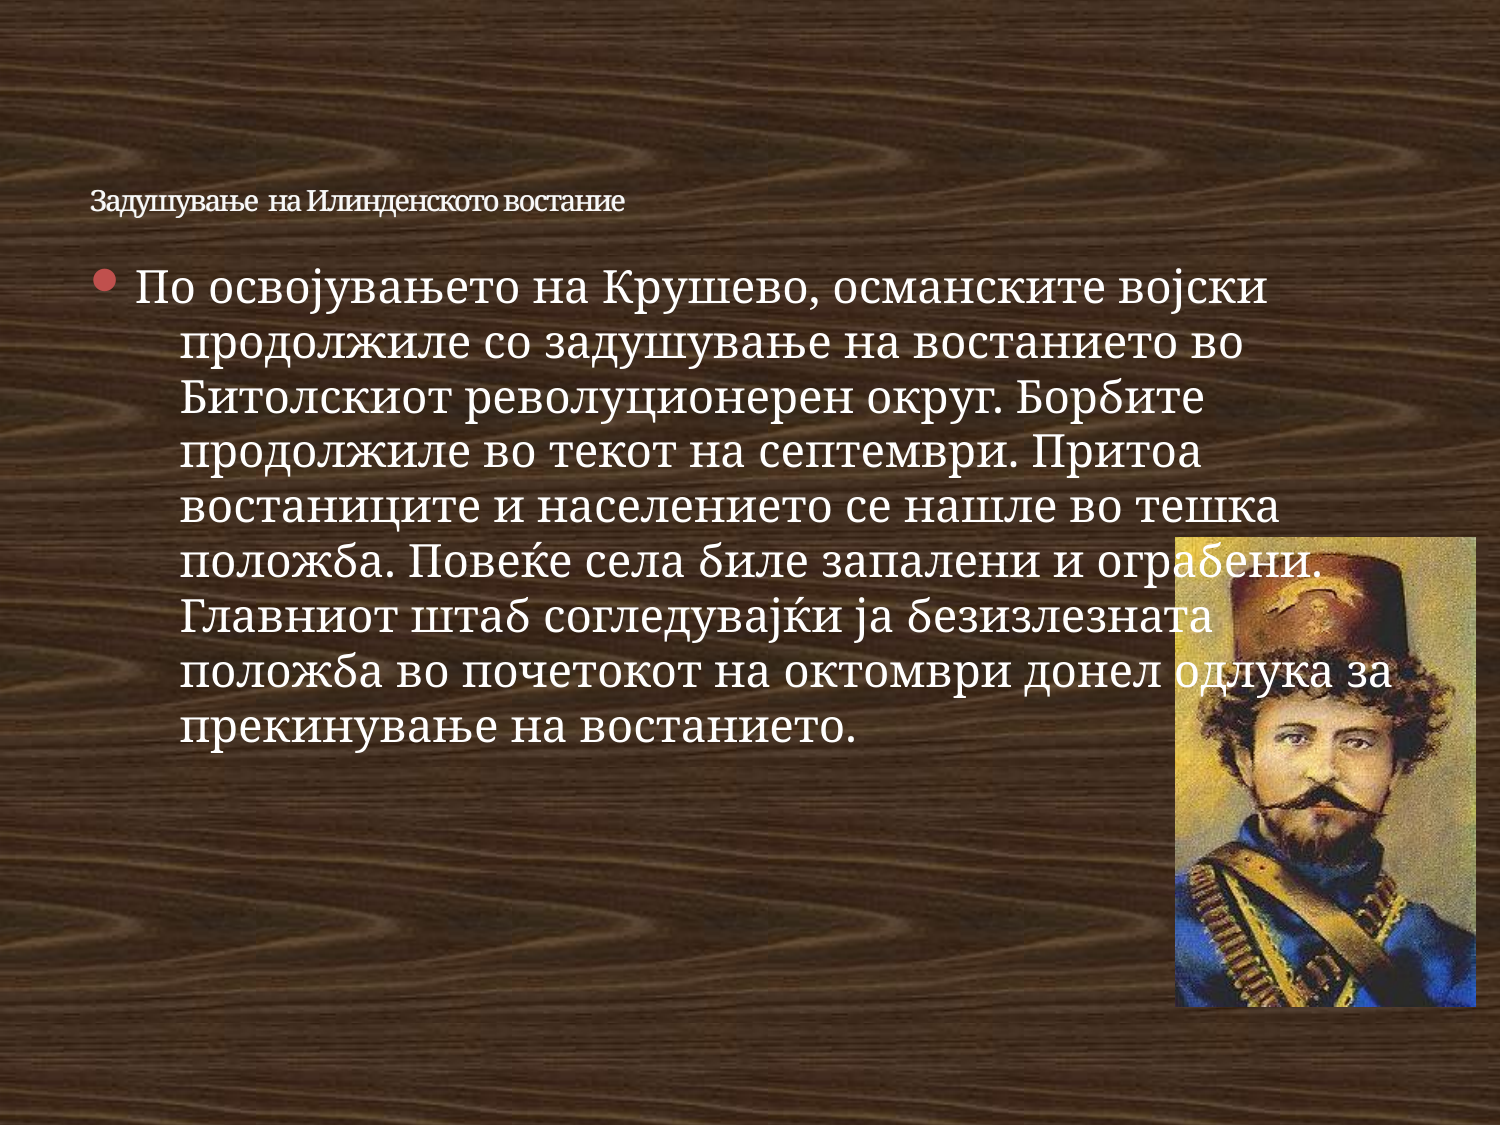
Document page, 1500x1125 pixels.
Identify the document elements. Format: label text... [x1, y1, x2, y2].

list По освојувањето на Крушево, османските војски продолжиле со задушување на востанието во Битолскиот револуционерен округ. Борбите продолжиле во текот на септември. Притоа востаниците и населението се нашле во тешка положба. Повеќе села биле запалени и ограбени. Главниот штаб согледувајќи ја безизлезната положба во почетокот на октомври донел одлука за прекинување на востанието. [75, 249, 1426, 1000]
picture [1175, 537, 1476, 1007]
title Задушување на Илинденското востание [75, 24, 1426, 225]
